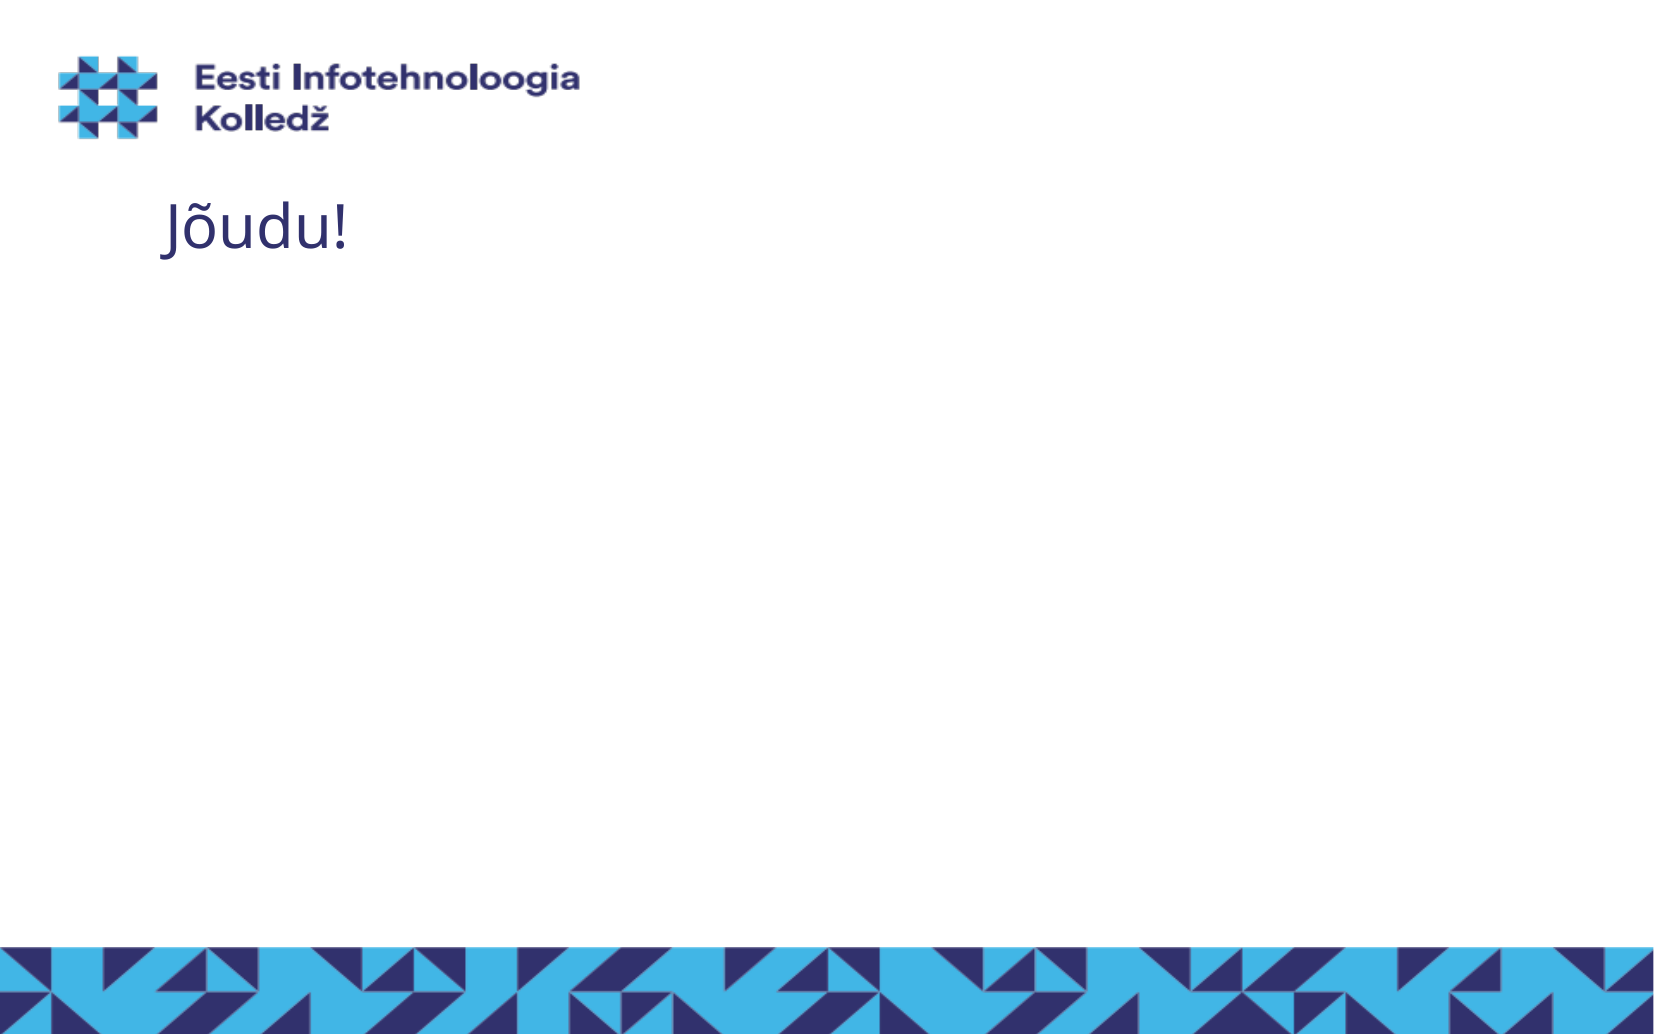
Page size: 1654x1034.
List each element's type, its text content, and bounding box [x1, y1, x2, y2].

title Jõudu! [165, 138, 1301, 311]
